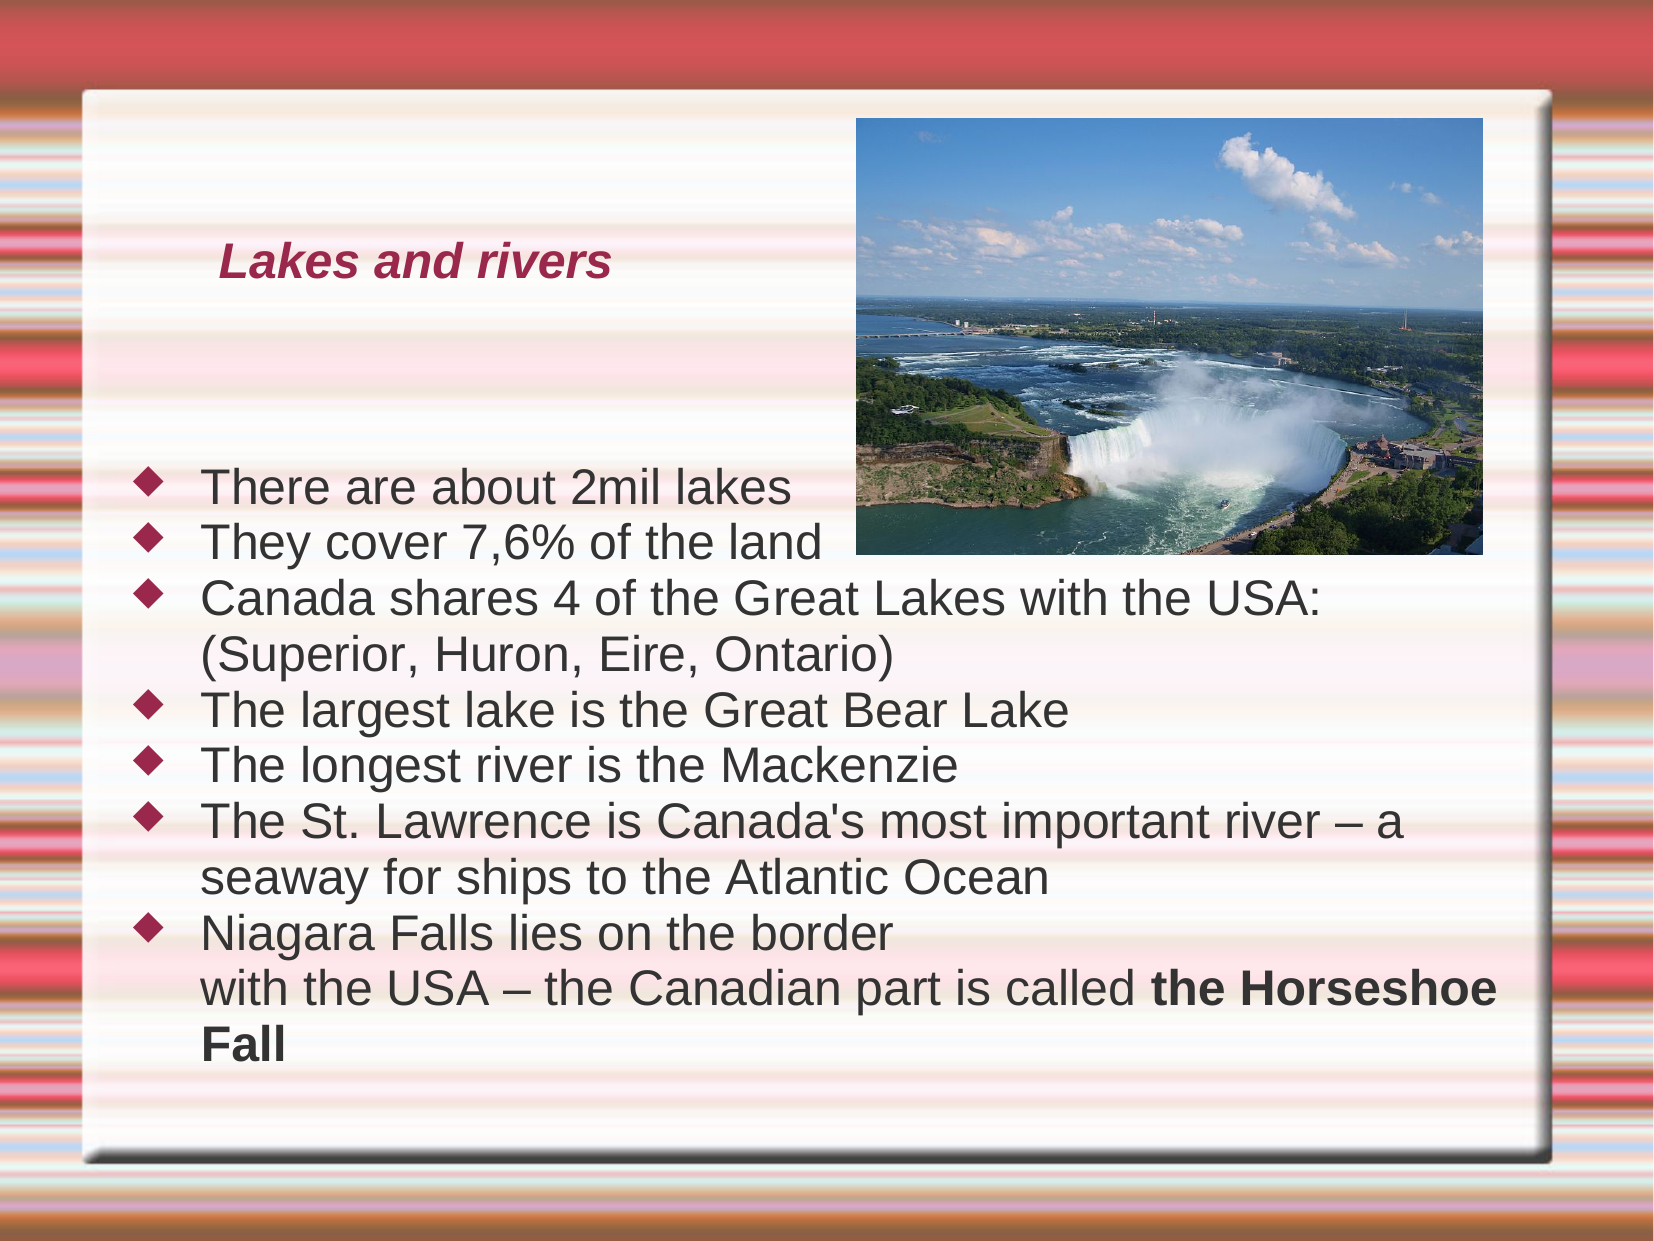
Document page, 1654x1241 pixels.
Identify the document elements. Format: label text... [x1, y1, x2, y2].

title Lakes and rivers [0, 168, 856, 355]
picture [0, 0, 1654, 1241]
list There are about 2mil lakes They cover 7,6% of the land Canada shares 4 of the Great Lakes with the USA: (Superior, Huron, Eire, Ontario) The largest lake is the Great Bear Lake The longest river is the Mackenzie The St. Lawrence is Canada's most important river – a seaway for ships to the Atlantic Ocean Niagara Falls lies on the border with the USA – the Canadian part is called the Horseshoe Fall [118, 458, 1536, 1241]
